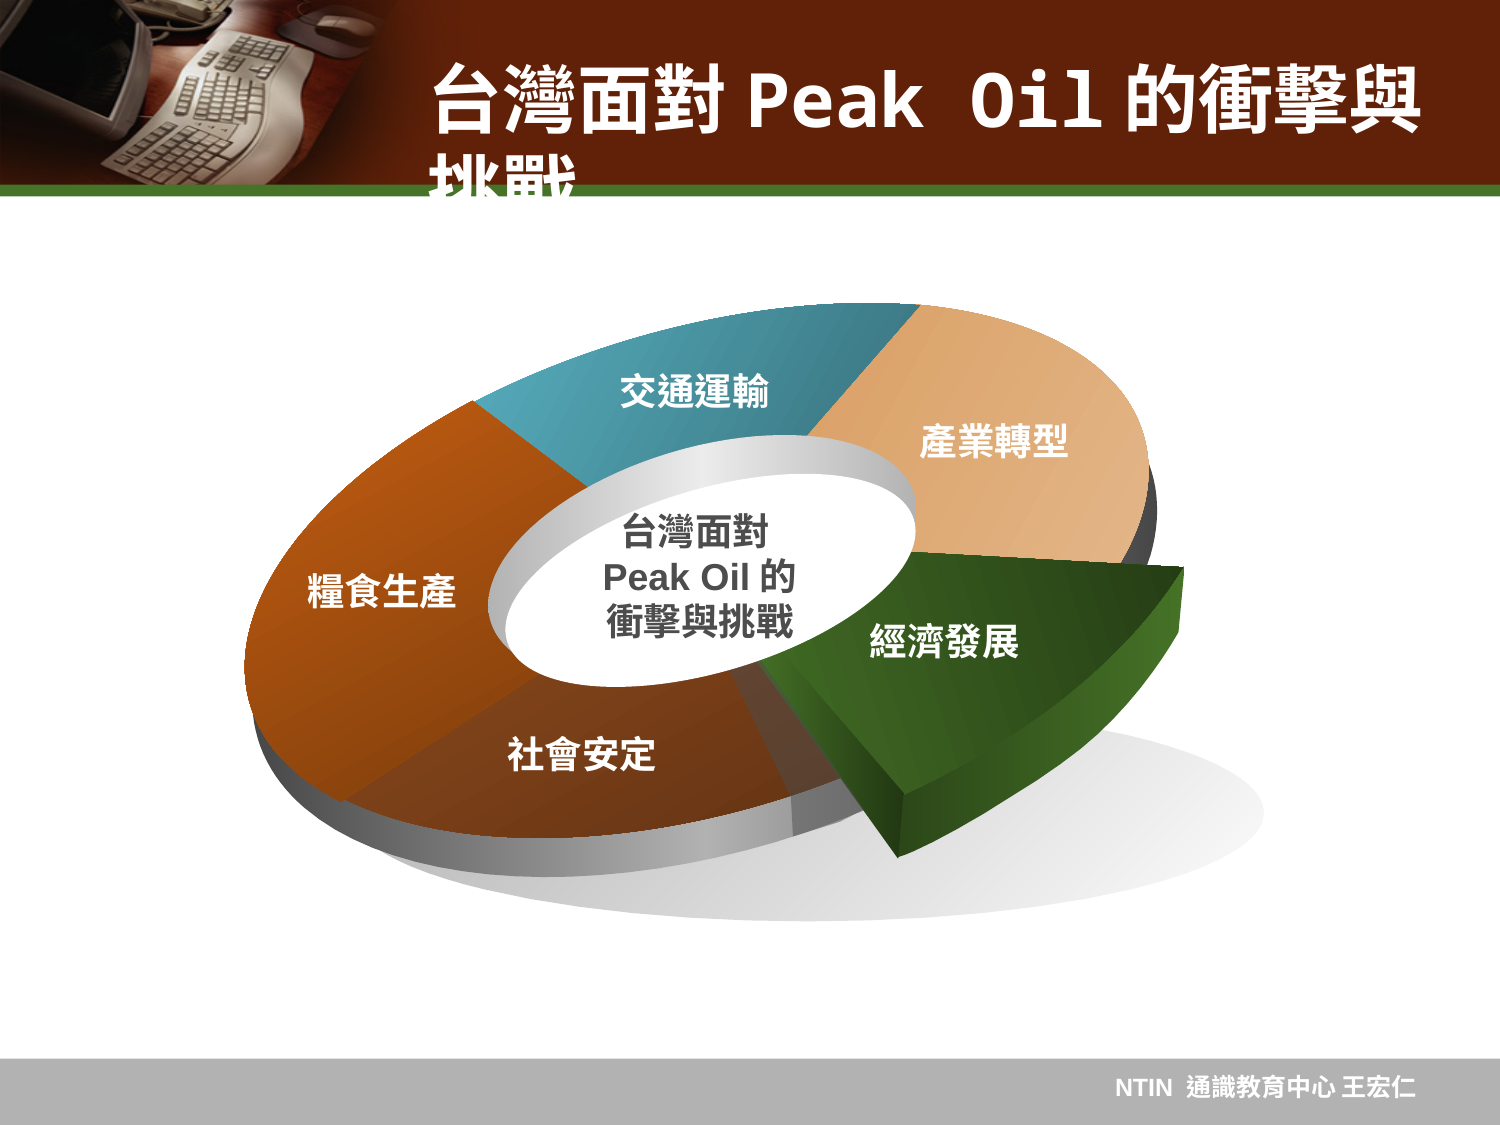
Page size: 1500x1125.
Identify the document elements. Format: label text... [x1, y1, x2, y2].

text_box 經濟發展 [854, 610, 1035, 672]
picture [0, 0, 1500, 184]
text_box 交通運輸 [604, 360, 785, 422]
title 台灣面對Peak Oil的衝擊與挑戰 [412, 45, 1500, 138]
picture [446, 168, 463, 184]
text_box [244, 303, 1264, 922]
text_box 社會安定 [492, 723, 673, 784]
text_box NTIN 通識教育中心 王宏仁 [962, 1063, 1438, 1114]
text_box 台灣面對Peak Oil的衝擊與挑戰 [587, 499, 813, 651]
text_box 糧食生產 [292, 560, 473, 622]
text_box 產業轉型 [904, 410, 1085, 472]
